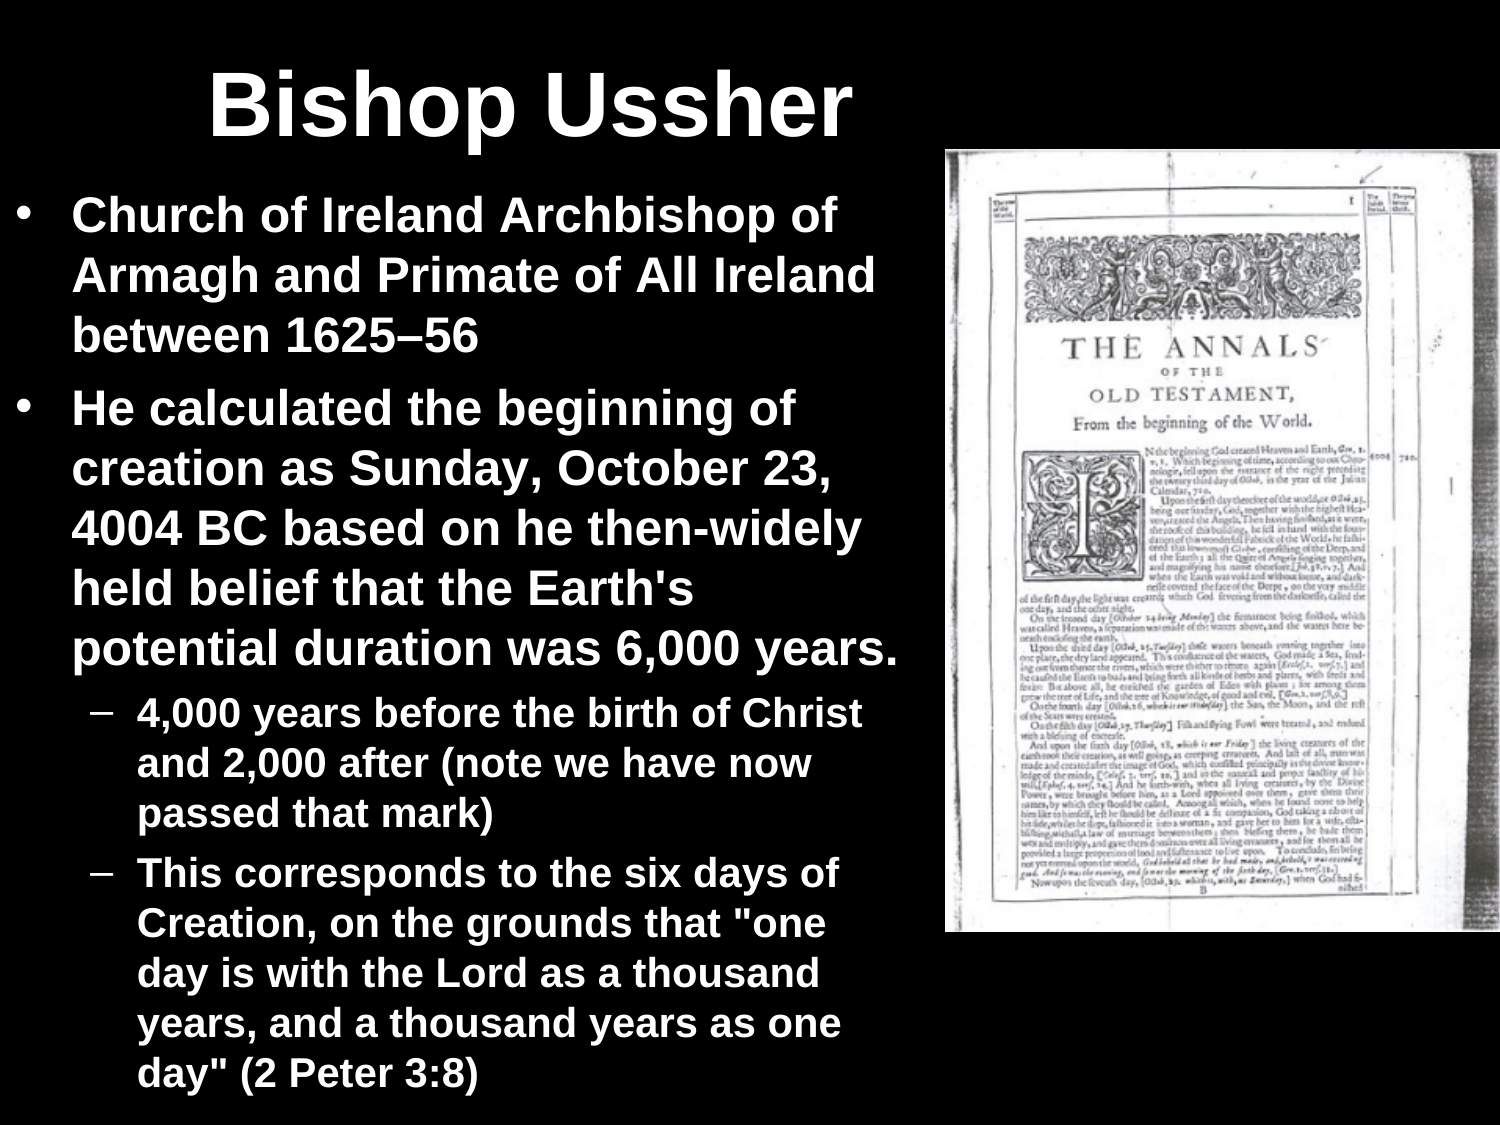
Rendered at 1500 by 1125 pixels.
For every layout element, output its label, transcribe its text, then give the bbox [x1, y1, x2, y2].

text_box Church of Ireland Archbishop of Armagh and Primate of All Ireland between 1625–56 He calculated the beginning of creation as Sunday, October 23, 4004 BC based on he then-widely held belief that the Earth's potential duration was 6,000 years. 4,000 years before the birth of Christ and 2,000 after (note we have now passed that mark) This corresponds to the six days of Creation, on the grounds that "one day is with the Lord as a thousand years, and a thousand years as one day" (2 Peter 3:8) [0, 174, 925, 1001]
picture [945, 149, 1500, 932]
title Bishop Ussher [112, 37, 951, 163]
